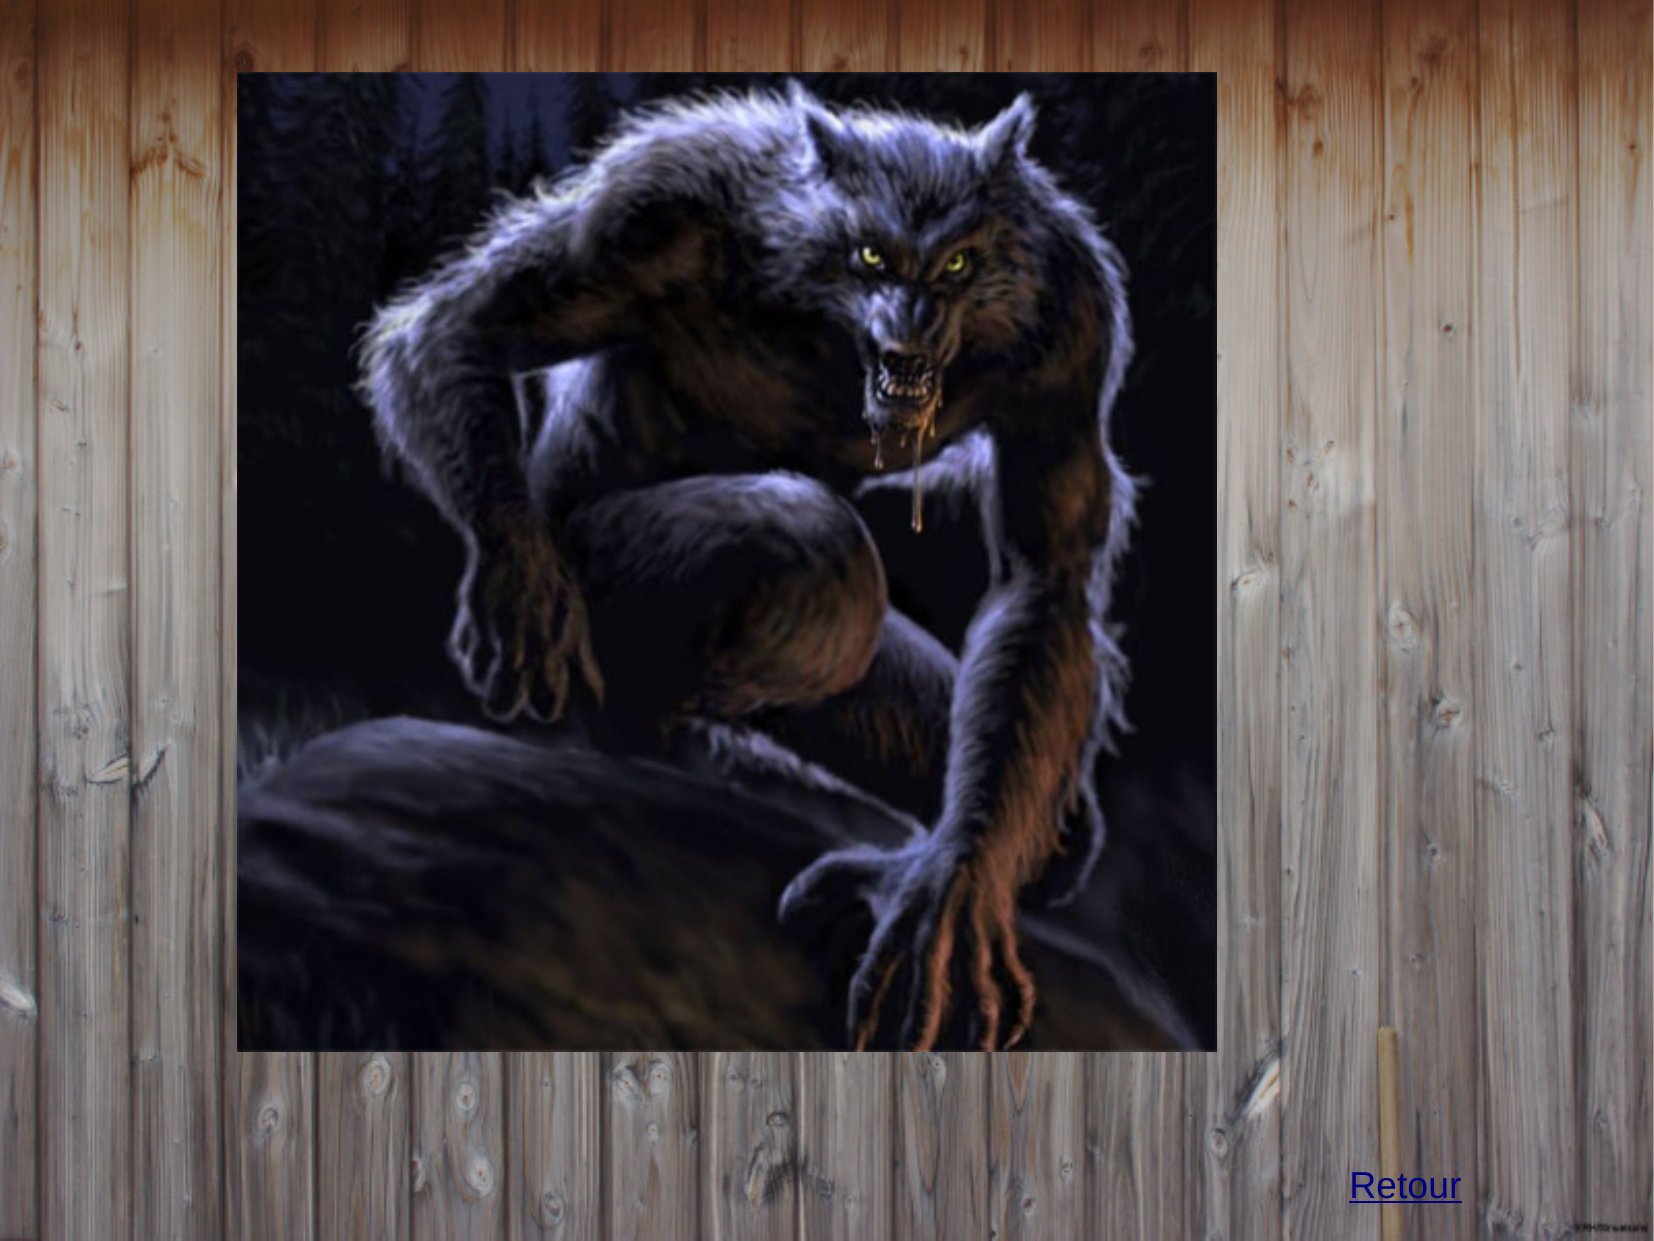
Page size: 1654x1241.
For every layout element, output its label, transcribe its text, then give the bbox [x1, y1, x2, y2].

picture [0, 0, 1654, 1241]
text_box Retour [1334, 1157, 1619, 1241]
